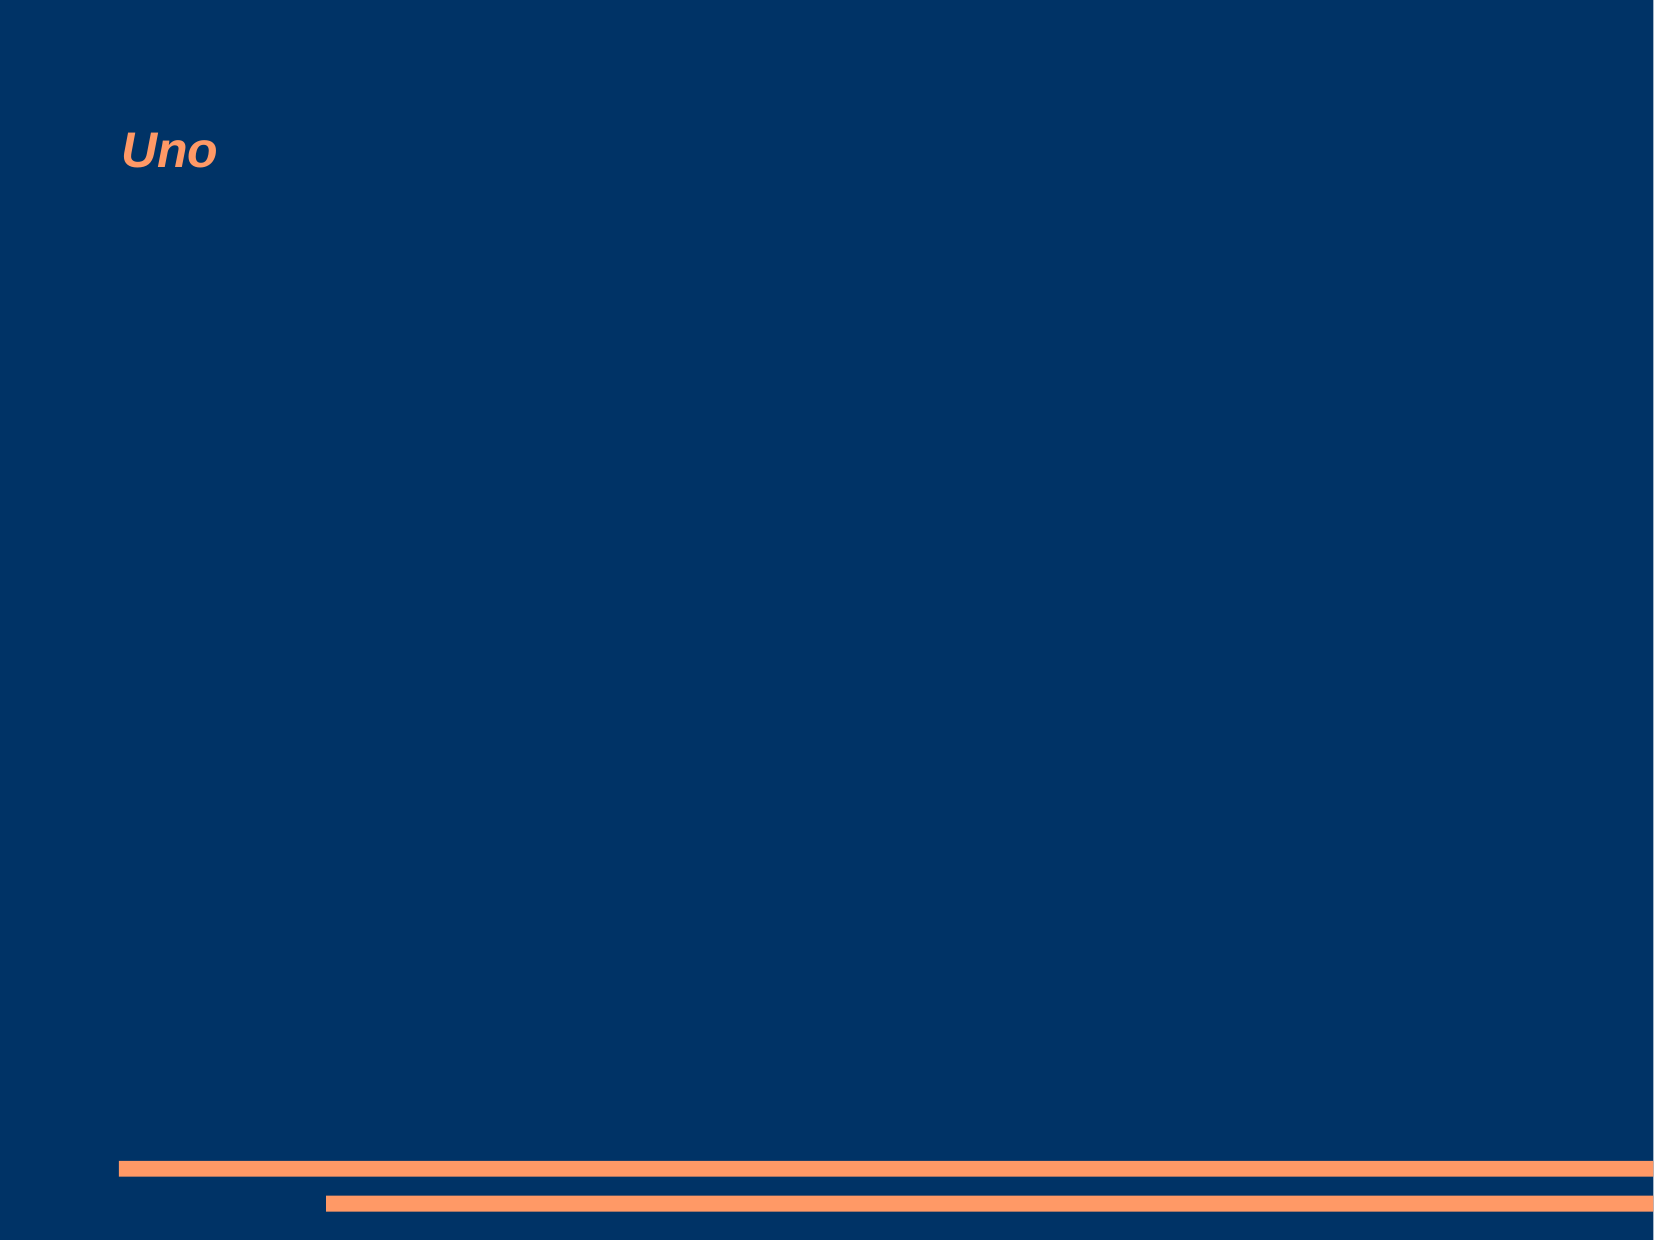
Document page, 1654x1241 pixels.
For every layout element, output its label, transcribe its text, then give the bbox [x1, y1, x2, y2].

title Uno [121, 46, 1534, 254]
